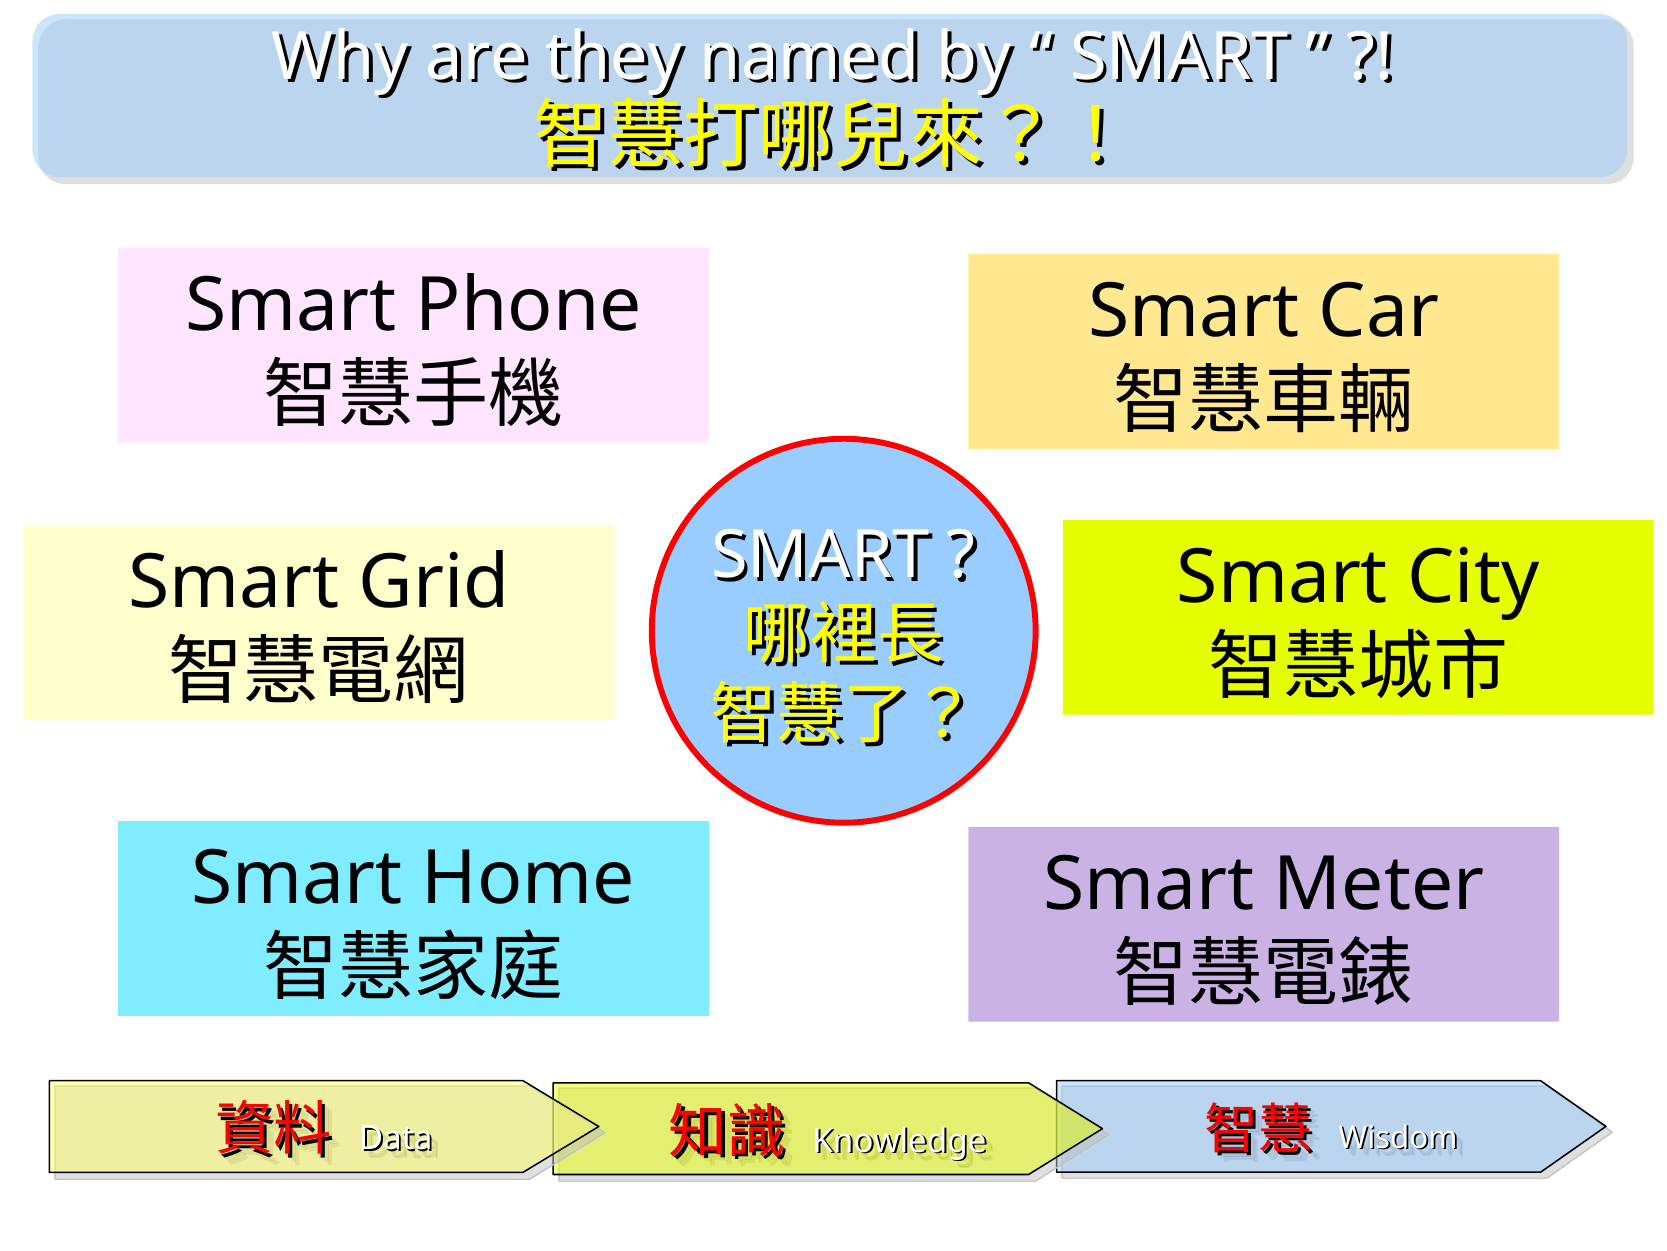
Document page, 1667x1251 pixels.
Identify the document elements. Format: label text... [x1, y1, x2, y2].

text_box [32, 13, 1628, 178]
text_box 智慧 Wisdom [1056, 1080, 1606, 1173]
text_box 資料 Data [49, 1080, 599, 1173]
text_box Smart Grid 智慧電網 [23, 525, 615, 721]
title Why are they named by “ SMART ” ?! 智慧打哪兒來？！ [125, 19, 1542, 178]
text_box SMART ? 哪裡長 智慧了？ [651, 438, 1036, 823]
text_box Smart City 智慧城市 [1062, 519, 1654, 715]
text_box Smart Phone 智慧手機 [118, 247, 709, 443]
text_box 知識 Knowledge [553, 1082, 1103, 1175]
text_box Smart Meter 智慧電錶 [968, 826, 1560, 1022]
text_box Smart Car 智慧車輛 [968, 254, 1560, 449]
text_box Smart Home 智慧家庭 [118, 821, 709, 1016]
